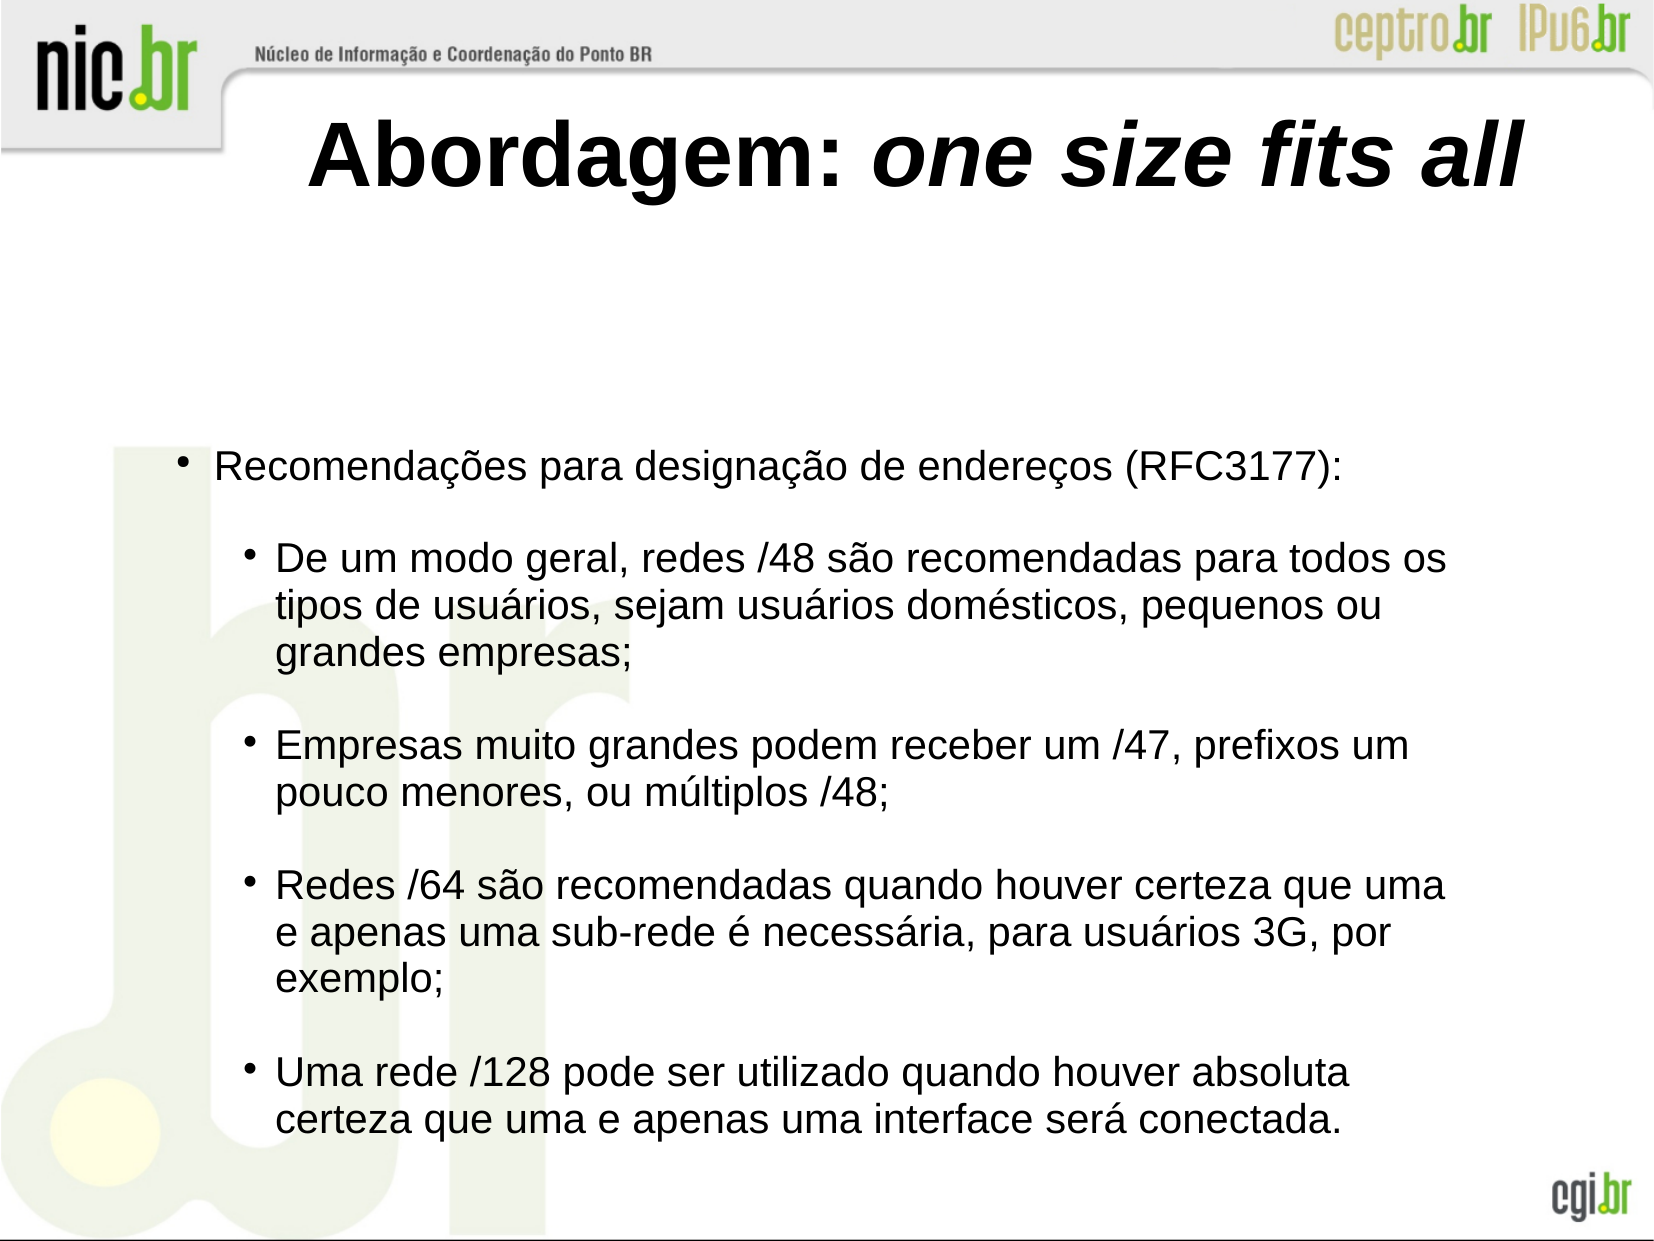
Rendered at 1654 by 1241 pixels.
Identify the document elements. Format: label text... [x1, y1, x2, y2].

picture [0, 0, 1654, 1241]
text_box Abordagem: one size fits all [177, 97, 1654, 215]
text_box Recomendações para designação de endereços (RFC3177): De um modo geral, redes /48 são recomendadas para todos os tipos de usuários, sejam usuários domésticos, pequenos ou grandes empresas; Empresas muito grandes podem receber um /47, prefixos um pouco menores, ou múltiplos /48; Redes /64 são recomendadas quando houver certeza que uma e apenas uma sub-rede é necessária, para usuários 3G, por exemplo; Uma rede /128 pode ser utilizado quando houver absoluta certeza que uma e apenas uma interface será conectada. [160, 431, 1493, 485]
